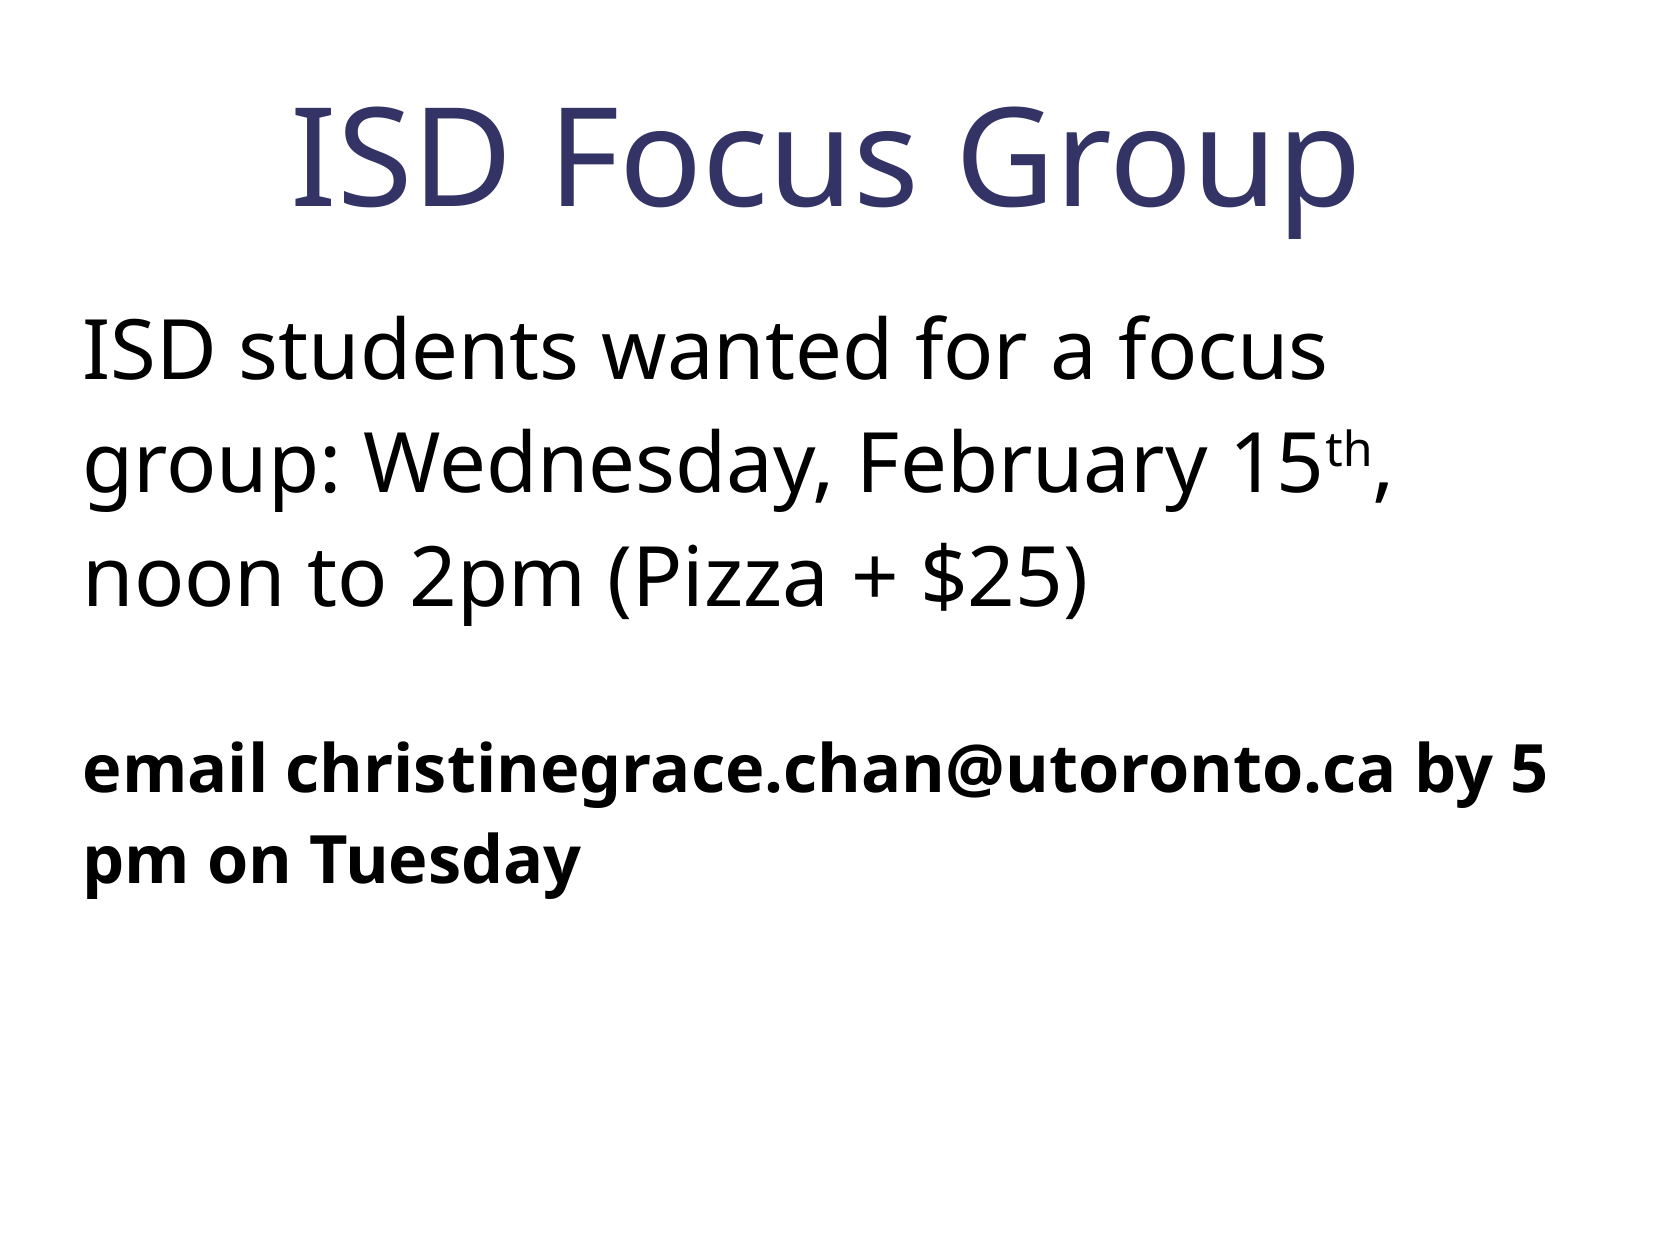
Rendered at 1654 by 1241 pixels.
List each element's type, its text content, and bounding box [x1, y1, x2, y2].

title ISD Focus Group [82, 49, 1571, 257]
subtitle ISD students wanted for a focus group: Wednesday, February 15th, noon to 2pm (Pizza + $25) email christinegrace.chan@utoronto.ca by 5 pm on Tuesday [82, 290, 1571, 1109]
